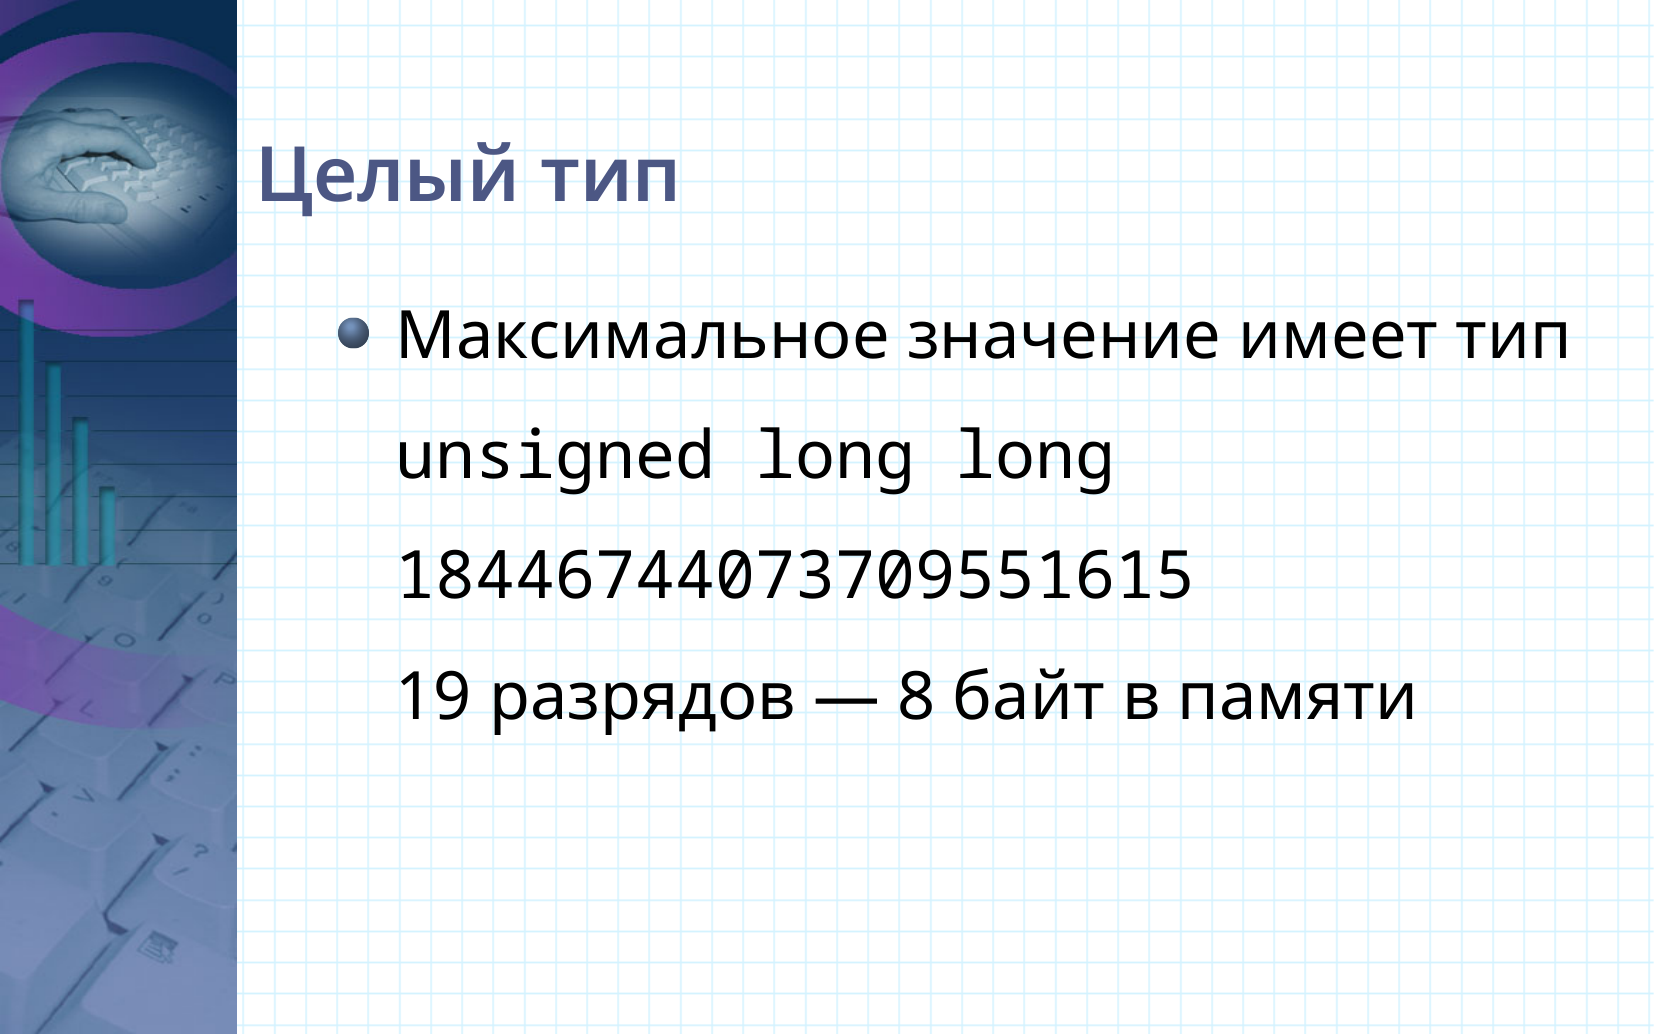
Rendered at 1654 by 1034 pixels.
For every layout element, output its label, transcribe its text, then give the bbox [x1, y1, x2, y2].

picture [0, 0, 1654, 1034]
title Целый тип [254, 85, 1640, 259]
list Максимальное значение имеет тип unsigned long long 18446744073709551615 19 разрядов — 8 байт в памяти [254, 287, 1640, 887]
